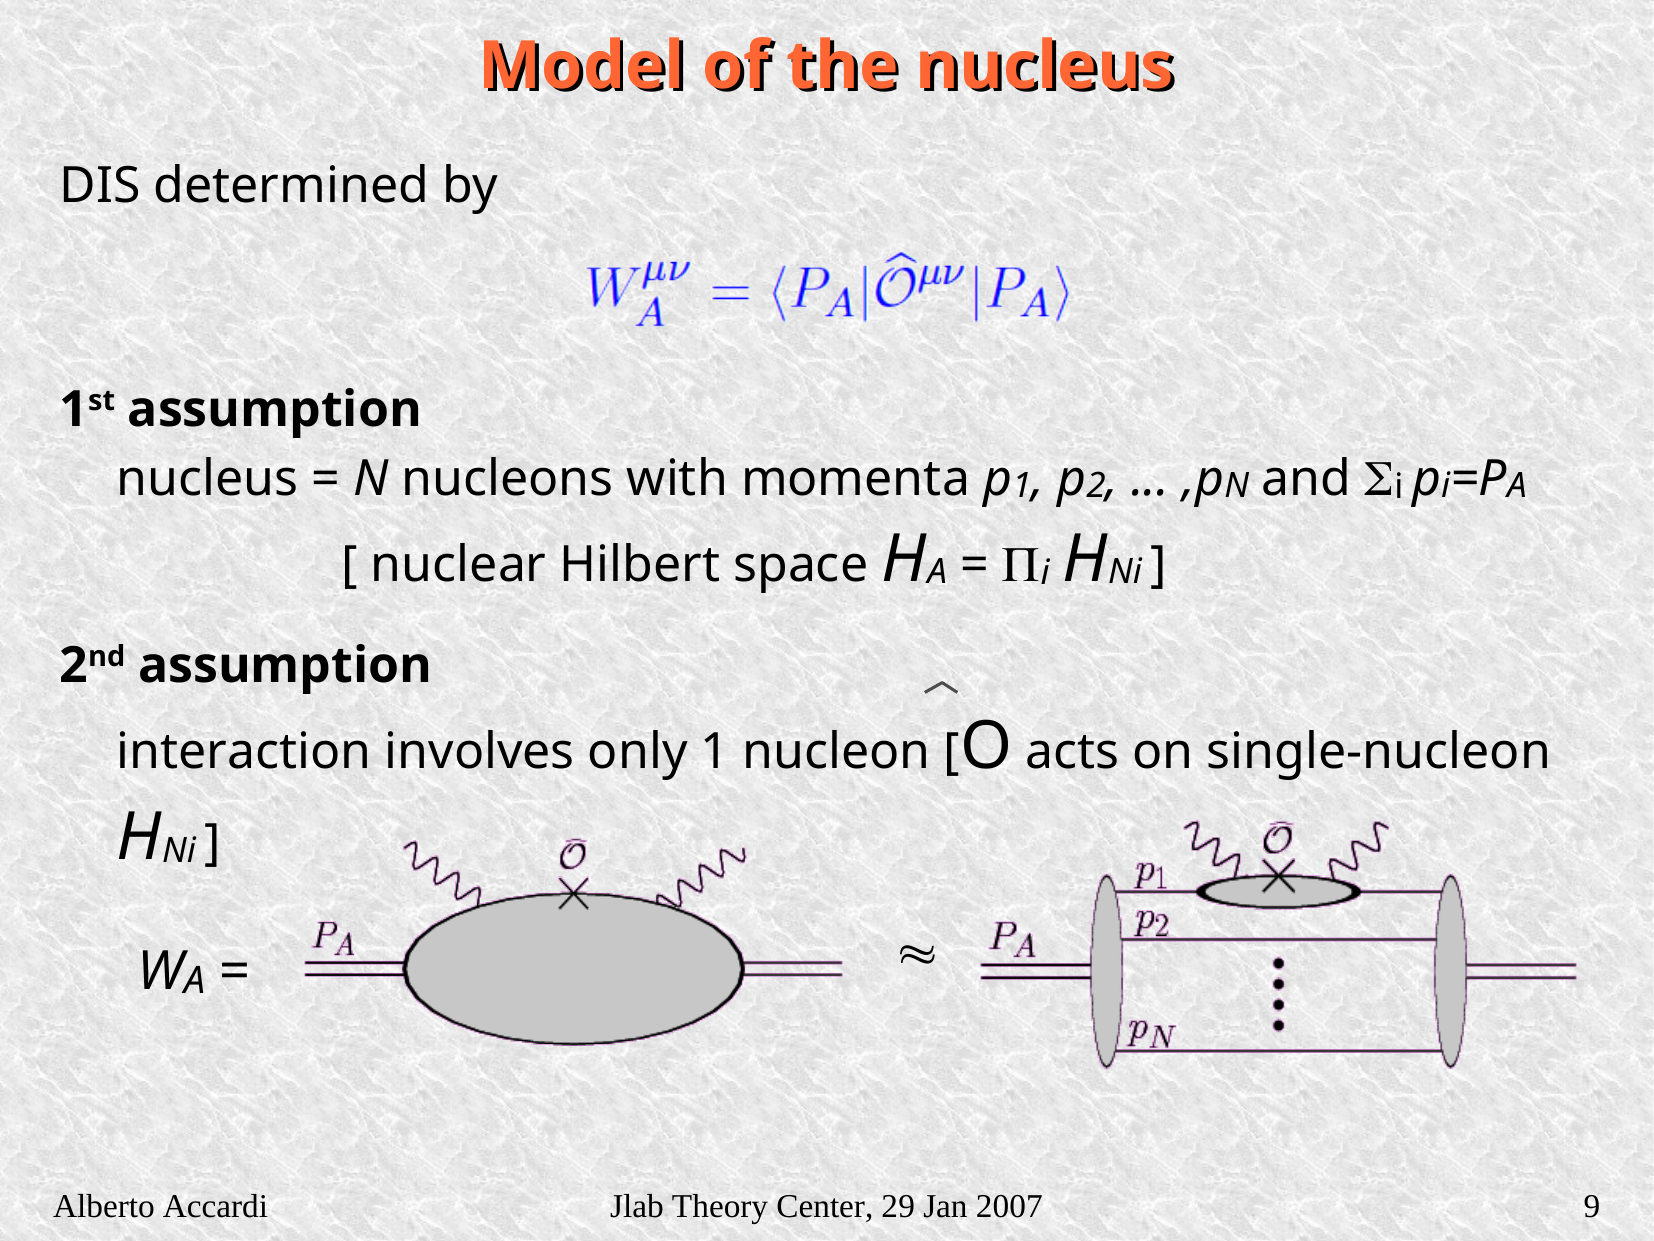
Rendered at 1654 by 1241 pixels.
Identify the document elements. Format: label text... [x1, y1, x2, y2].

text_box  [879, 924, 941, 1016]
picture [0, 0, 1654, 1241]
text_box DIS determined by [44, 141, 1634, 281]
text_box 1st assumption nucleus = N nucleons with momenta p1, p2, ... ,pN and Si pi=PA [ nuclear Hilbert space HA = Pi HNi ] 2nd assumption interaction involves only 1 nucleon [O acts on single-nucleon HNi ] [44, 365, 1634, 760]
text_box Model of the nucleus [29, 5, 1625, 133]
text_box WA = [122, 924, 285, 1018]
